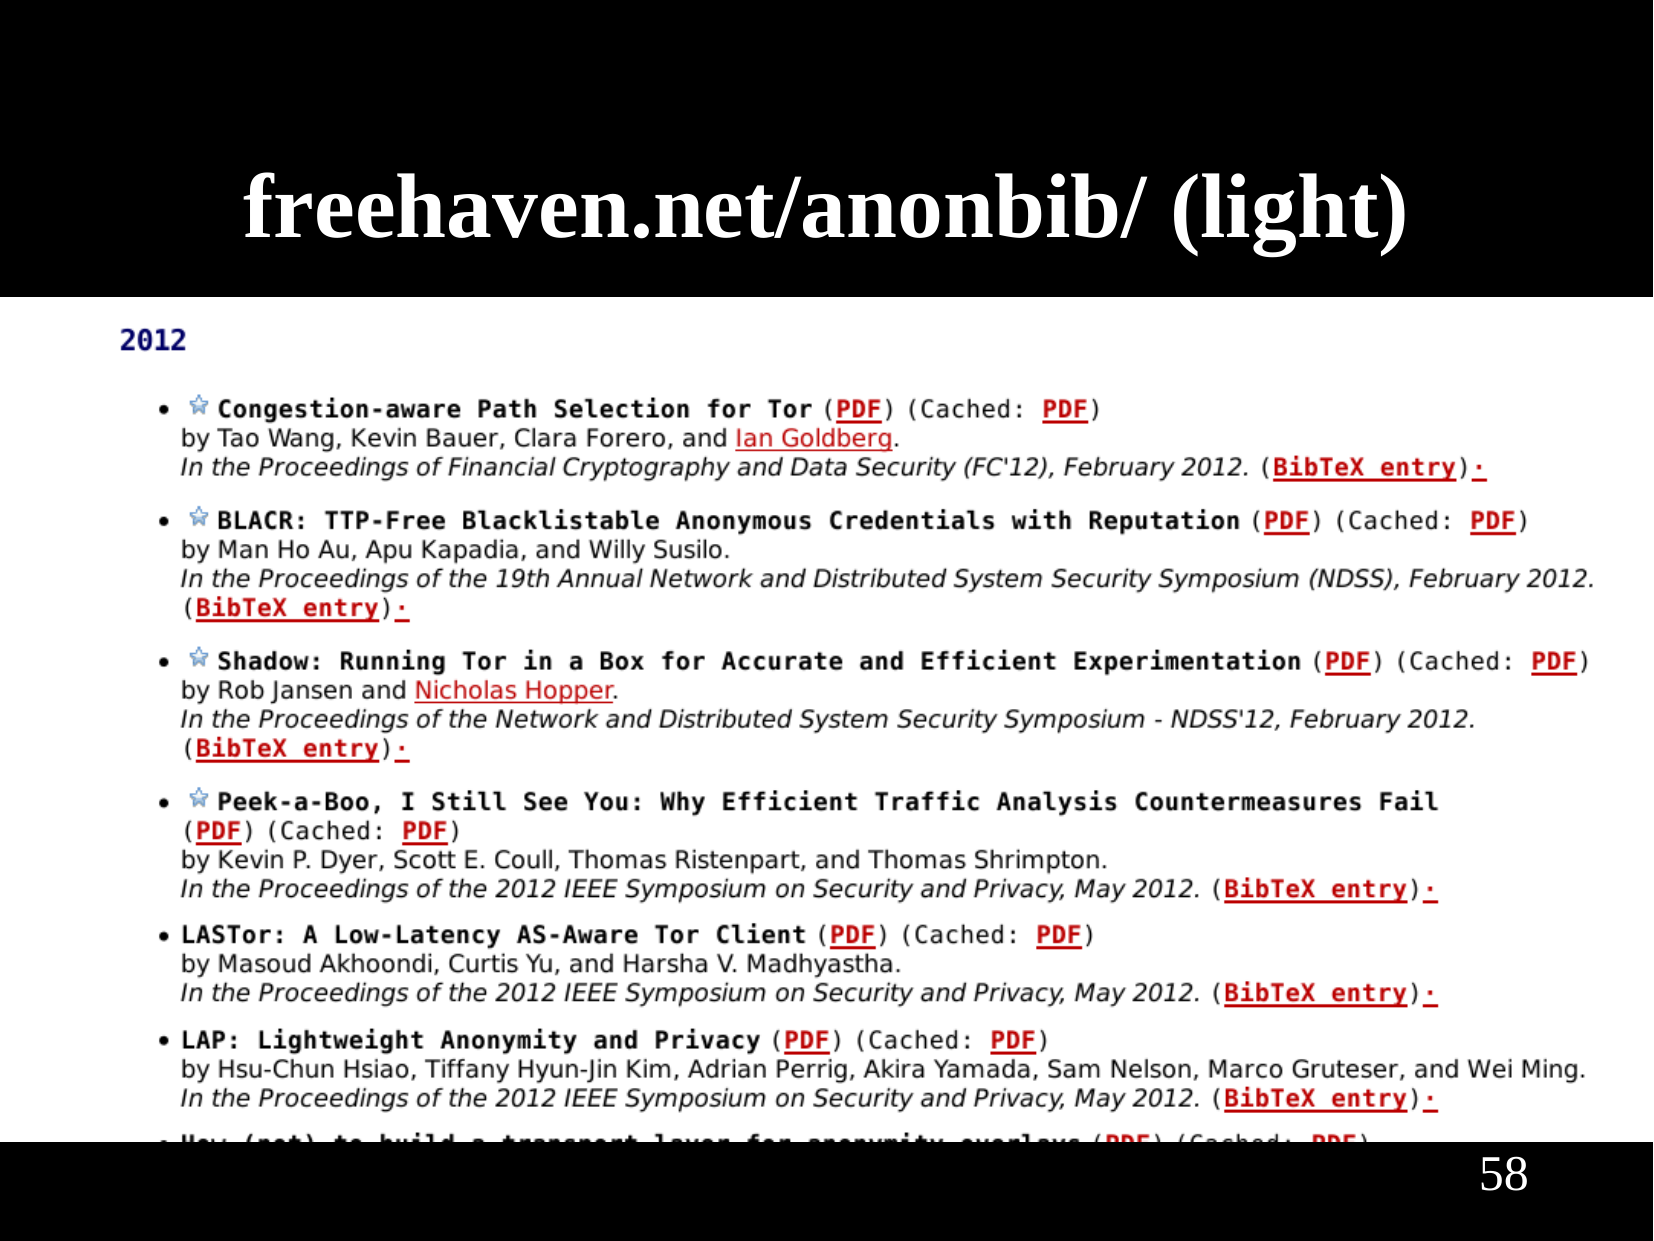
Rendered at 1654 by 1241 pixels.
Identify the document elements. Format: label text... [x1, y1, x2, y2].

picture [0, 297, 1653, 1143]
title freehaven.net/anonbib/ (light) [121, 102, 1534, 297]
